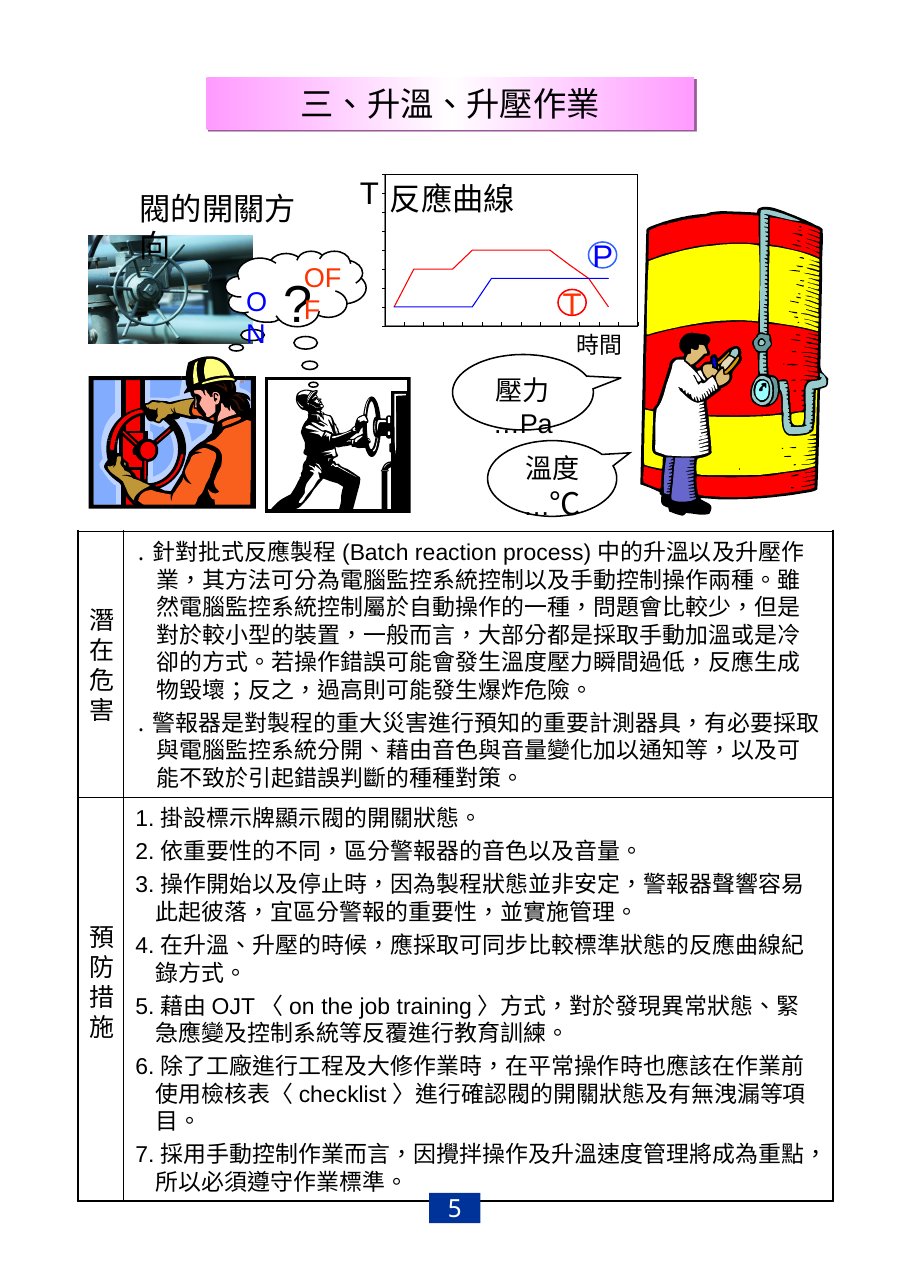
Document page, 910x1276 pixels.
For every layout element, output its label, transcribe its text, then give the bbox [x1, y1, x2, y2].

text_box ? [302, 361, 318, 370]
text_box P [597, 248, 608, 256]
text_box 5 [429, 1192, 481, 1224]
table_cell 預防措施 [79, 798, 123, 1200]
text_box 溫度 …℃ [487, 440, 630, 517]
picture [640, 202, 829, 517]
chart [381, 170, 641, 329]
picture [88, 235, 237, 344]
text_box ? [308, 382, 318, 388]
table_cell 1.掛設標示牌顯示閥的開關狀態。 2.依重要性的不同，區分警報器的音色以及音量。 3.操作開始以及停止時，因為製程狀態並非安定，警報器聲響容易此起彼落，宜區分警報的重要性，並實施管理。 4.在升溫、升壓的時候，應採取可同步比較標準狀態的反應曲線紀錄方式。 5.藉由OJT〈on the job training〉方式，對於發現異常狀態、緊急應變及控制系統等反覆進行教育訓練。 6.除了工廠進行工程及大修作業時，在平常操作時也應該在作業前使用檢核表〈checklist〉進行確認閥的開關狀態及有無洩漏等項目。 7.採用手動控制作業而言，因攪拌操作及升溫速度管理將成為重點，所以必須遵守作業標準。 [124, 798, 832, 1200]
text_box ON [230, 276, 301, 357]
text_box ? [301, 336, 318, 350]
picture [264, 376, 411, 513]
text_box OFF [307, 273, 320, 285]
table_header ․針對批式反應製程(Batch reaction process)中的升溫以及升壓作業，其方法可分為電腦監控系統控制以及手動控制操作兩種。雖然電腦監控系統控制屬於自動操作的一種，問題會比較少，但是對於較小型的裝置，一般而言，大部分都是採取手動加溫或是冷卻的方式。若操作錯誤可能會發生溫度壓力瞬間過低，反應生成物毀壞；反之，過高則可能發生爆炸危險。 ․警報器是對製程的重大災害進行預知的重要計測器具，有必要採取與電腦監控系統分開、藉由音色與音量變化加以通知等，以及可能不致於引起錯誤判斷的種種對策。 [124, 532, 832, 797]
text_box P [588, 241, 617, 268]
text_box ? [225, 279, 230, 295]
text_box 時間 [569, 330, 629, 358]
text_box OFF [287, 252, 371, 333]
text_box 壓力 …Pa [452, 354, 622, 430]
text_box T [343, 165, 392, 219]
text_box T [558, 289, 587, 316]
text_box 閥的開關方向 [123, 181, 335, 273]
table_header 潛在危害 [79, 532, 123, 797]
picture [88, 354, 256, 509]
text_box 反應曲線 [381, 179, 523, 217]
text_box 三、升溫、升壓作業 [206, 77, 695, 130]
